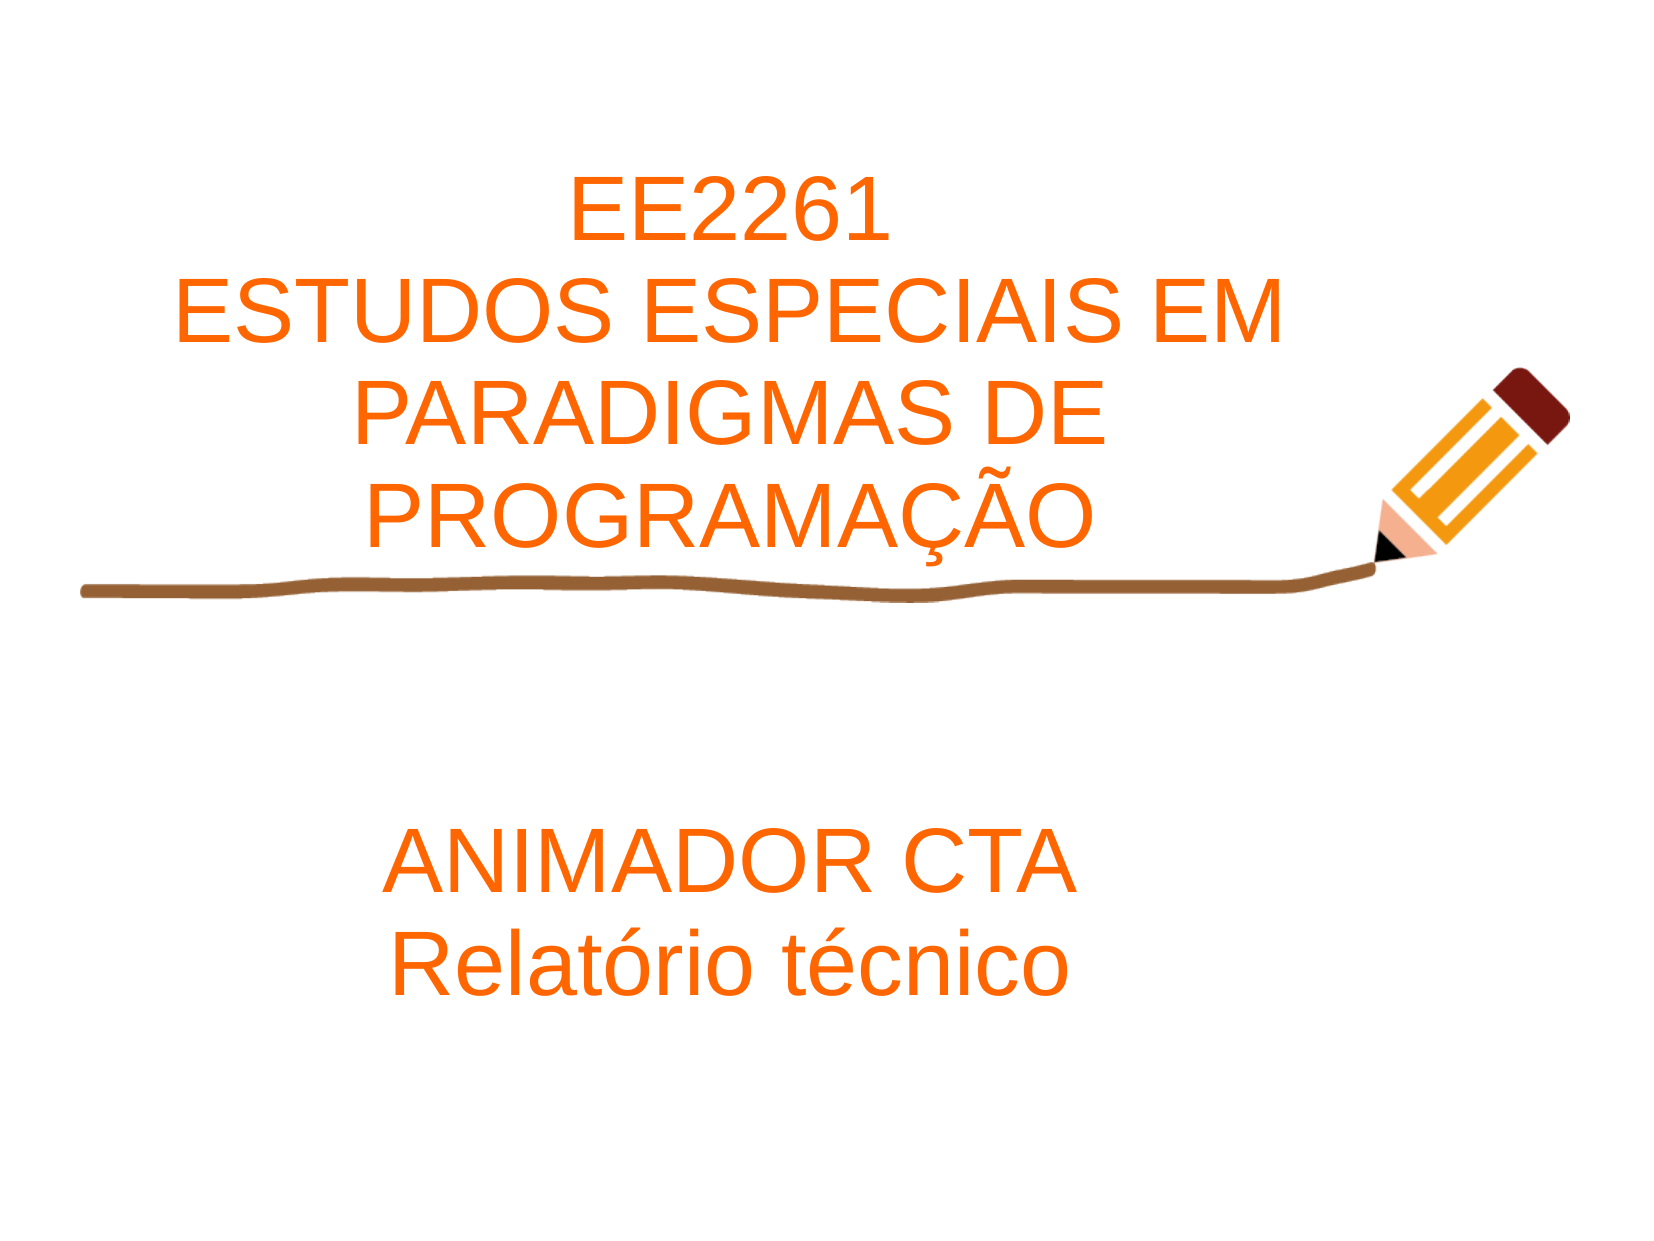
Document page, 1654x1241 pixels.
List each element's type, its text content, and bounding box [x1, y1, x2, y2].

picture [80, 367, 1570, 603]
title EE2261 ESTUDOS ESPECIAIS EM PARADIGMAS DE PROGRAMAÇÃO [82, 157, 1379, 567]
title ANIMADOR CTA Relatório técnico [82, 808, 1379, 1016]
